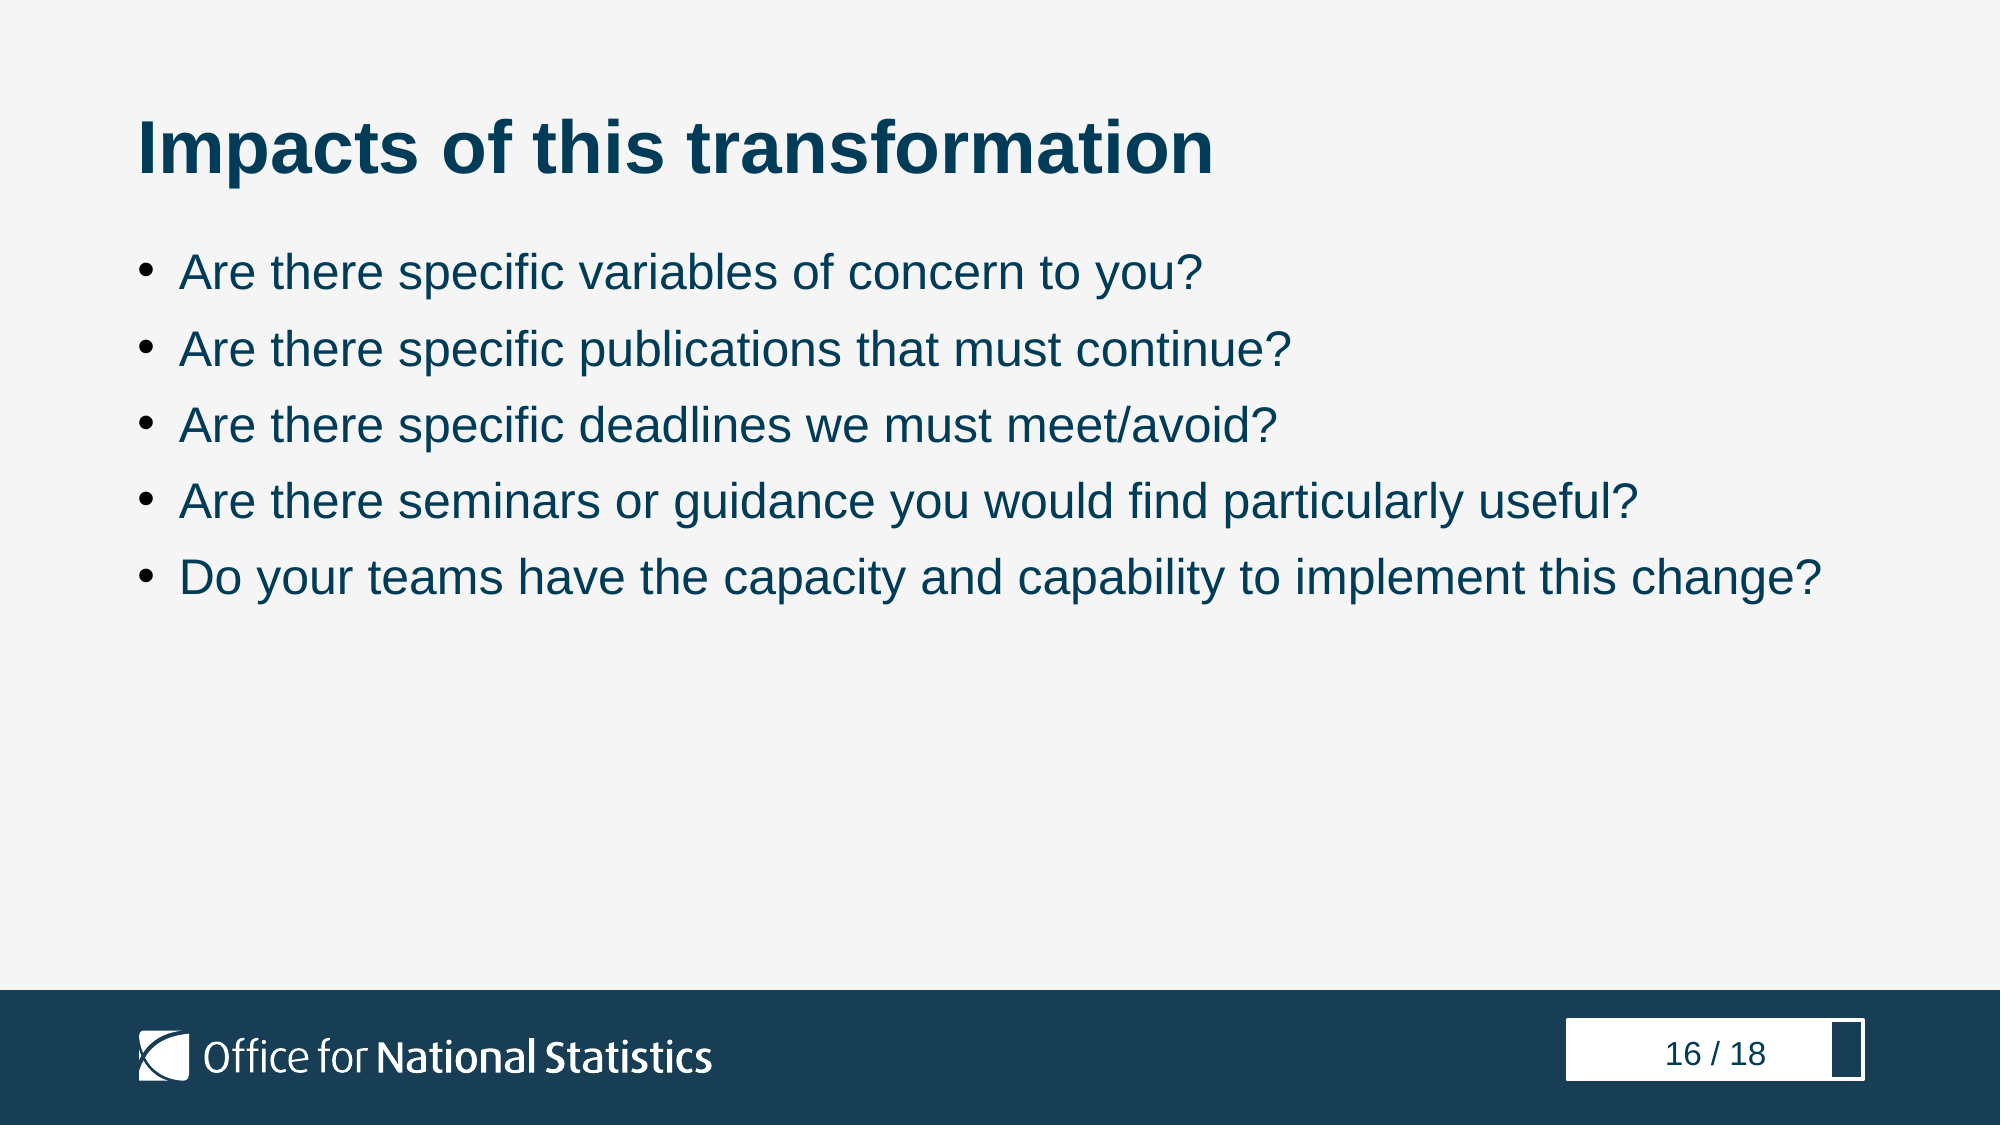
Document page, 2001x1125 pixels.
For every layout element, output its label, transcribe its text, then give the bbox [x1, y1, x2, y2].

text_box 16 / 18 [1568, 1020, 1863, 1079]
list Are there specific variables of concern to you? Are there specific publications that must continue? Are there specific deadlines we must meet/avoid? Are there seminars or guidance you would find particularly useful? Do your teams have the capacity and capability to implement this change? [137, 233, 1863, 604]
title Impacts of this transformation [137, 105, 1863, 192]
